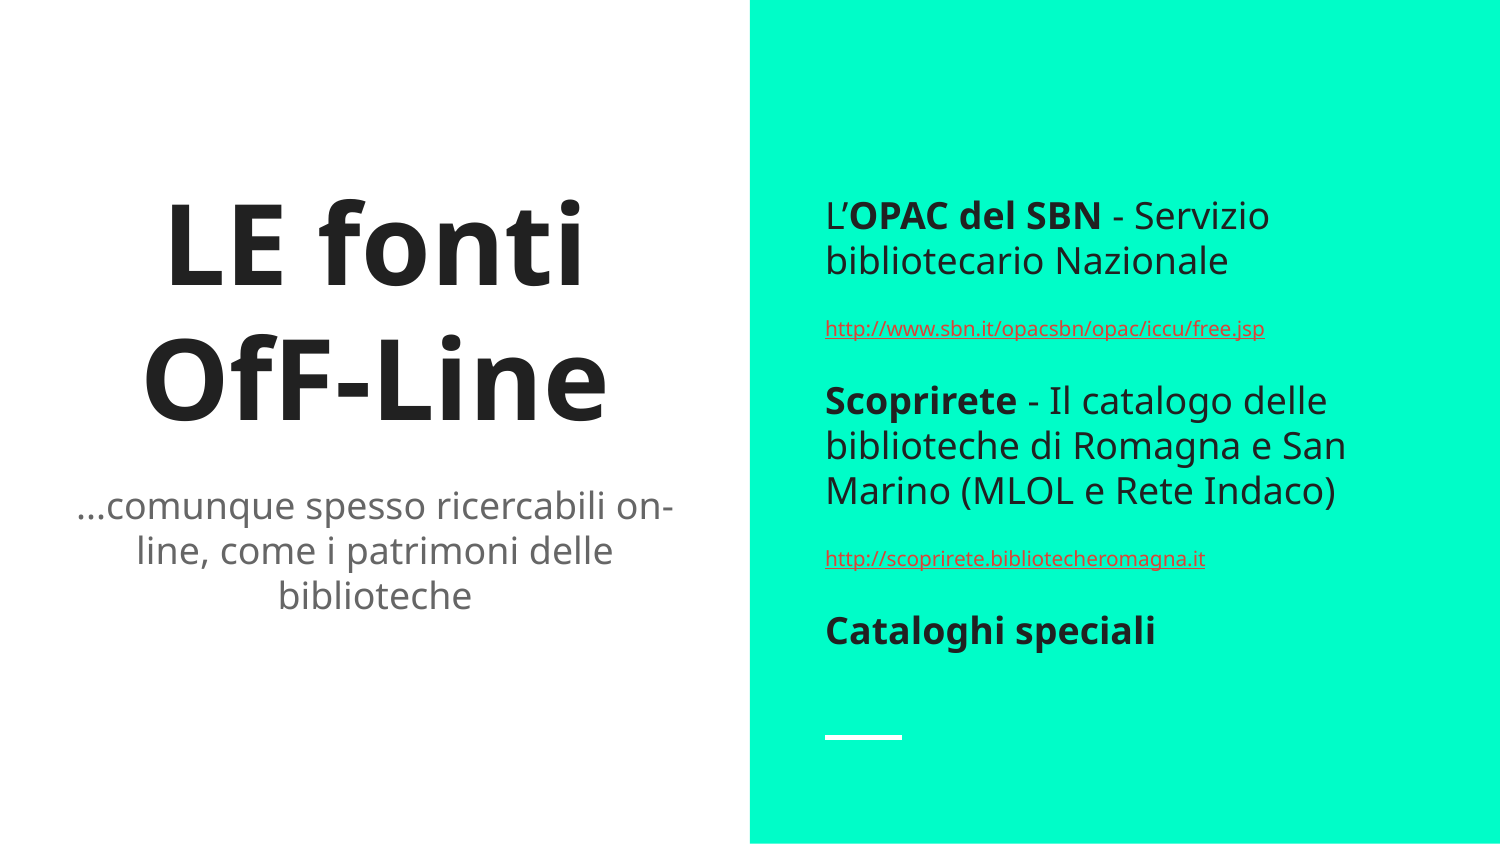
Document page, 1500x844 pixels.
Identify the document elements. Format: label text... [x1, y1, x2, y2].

list L’OPAC del SBN - Servizio bibliotecario Nazionale http://www.sbn.it/opacsbn/opac/iccu/free.jsp Scoprirete - Il catalogo delle biblioteche di Romagna e San Marino (MLOL e Rete Indaco) http://scoprirete.bibliotecheromagna.it Cataloghi speciali [810, 118, 1440, 725]
title LE fonti OfF-Line [43, 177, 708, 458]
subtitle ...comunque spesso ricercabili on-line, come i patrimoni delle biblioteche [43, 466, 708, 688]
